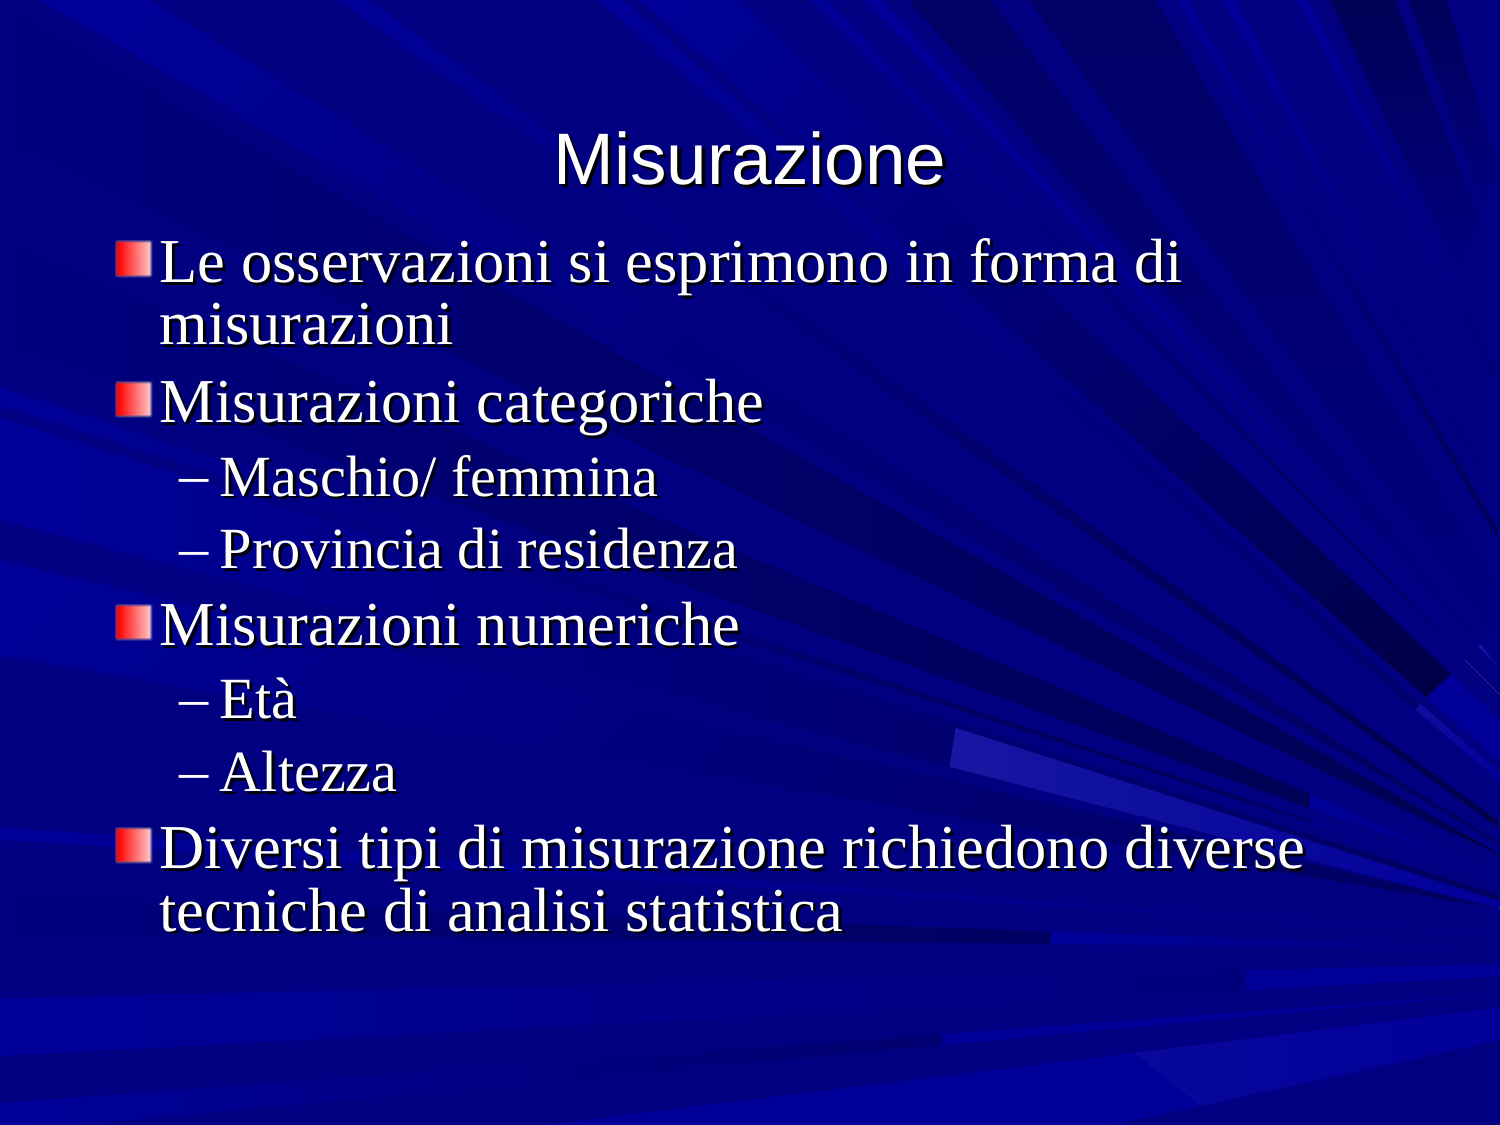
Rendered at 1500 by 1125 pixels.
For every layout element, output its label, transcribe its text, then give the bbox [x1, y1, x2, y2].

list Le osservazioni si esprimono in forma di misurazioni Misurazioni categoriche Maschio/ femmina Provincia di residenza Misurazioni numeriche Età Altezza Diversi tipi di misurazione richiedono diverse tecniche di analisi statistica [99, 224, 1375, 958]
title Misurazione [112, 62, 1388, 200]
